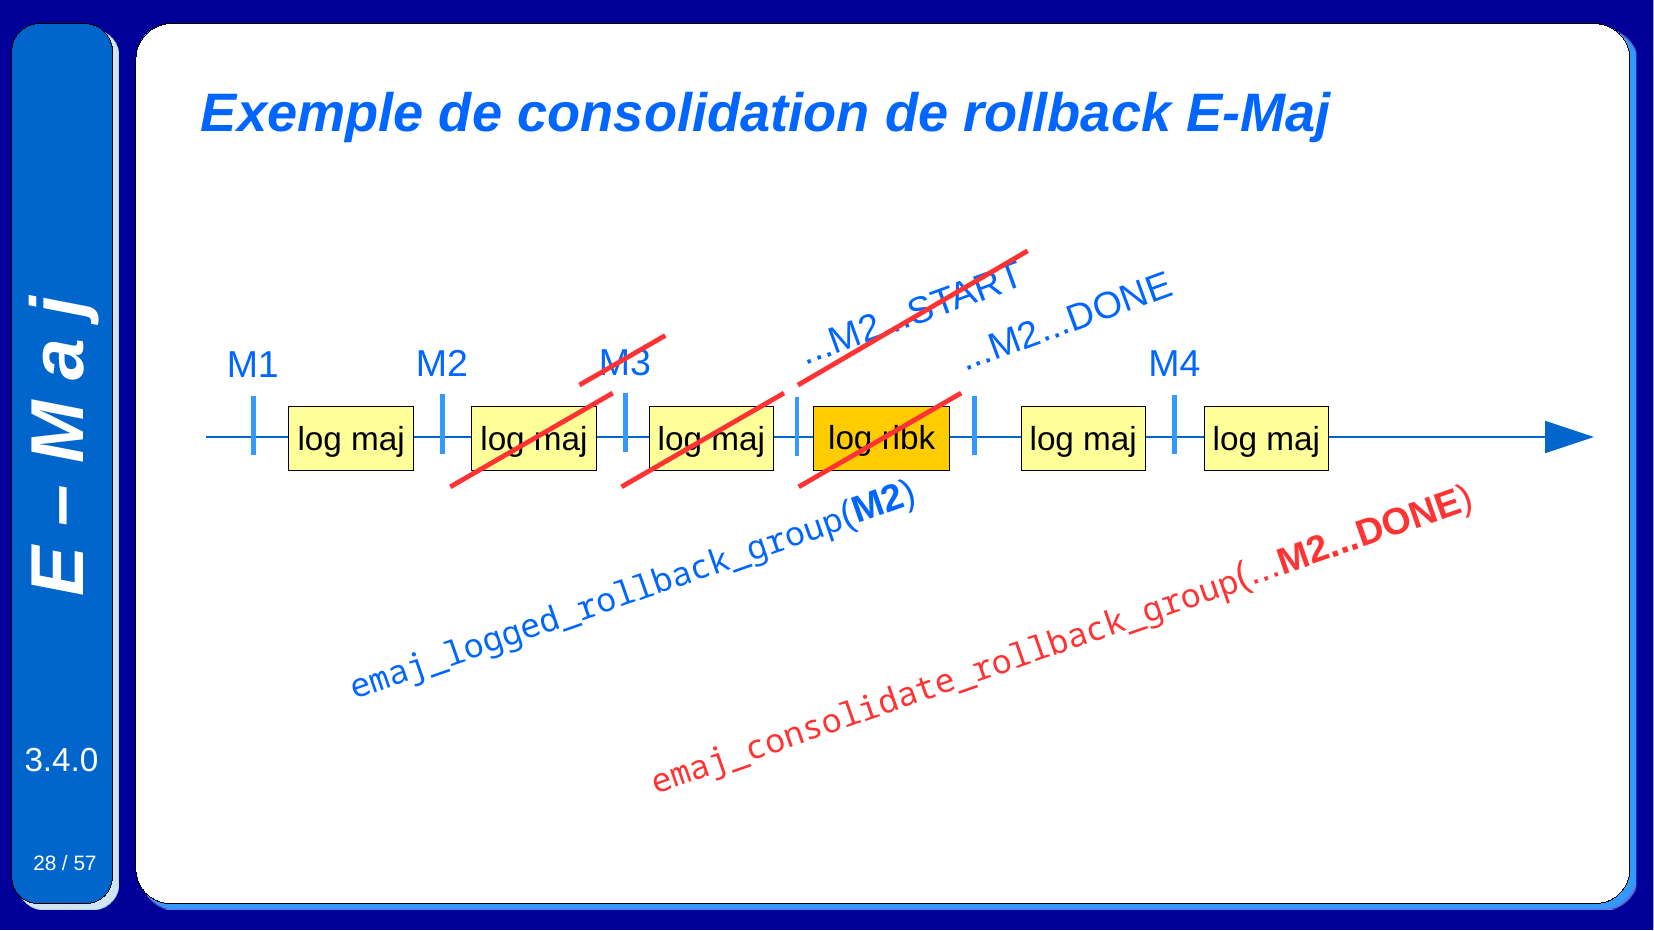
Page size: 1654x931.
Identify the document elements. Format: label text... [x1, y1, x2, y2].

text_box M2 [401, 335, 483, 393]
text_box log maj [1021, 406, 1146, 471]
text_box M3 [584, 339, 666, 392]
text_box M3 [584, 334, 661, 379]
text_box log maj [656, 406, 774, 471]
text_box emaj_consolidate_rollback_group(...M2...DONE) [627, 462, 1499, 825]
text_box log rlbk [833, 406, 950, 471]
text_box log maj [288, 406, 414, 471]
text_box ...M2...START [777, 241, 1046, 383]
title Exemple de consolidation de rollback E-Maj [200, 34, 1575, 191]
text_box log maj [471, 406, 583, 471]
text_box M1 [212, 336, 294, 394]
text_box log maj [1204, 406, 1329, 471]
text_box log rlbk [813, 406, 932, 471]
text_box M4 [1133, 335, 1216, 393]
text_box log maj [485, 406, 597, 471]
text_box emaj_logged_rollback_group(M2) [326, 471, 941, 731]
text_box ...M2...DONE [937, 250, 1195, 391]
text_box log maj [649, 406, 755, 467]
